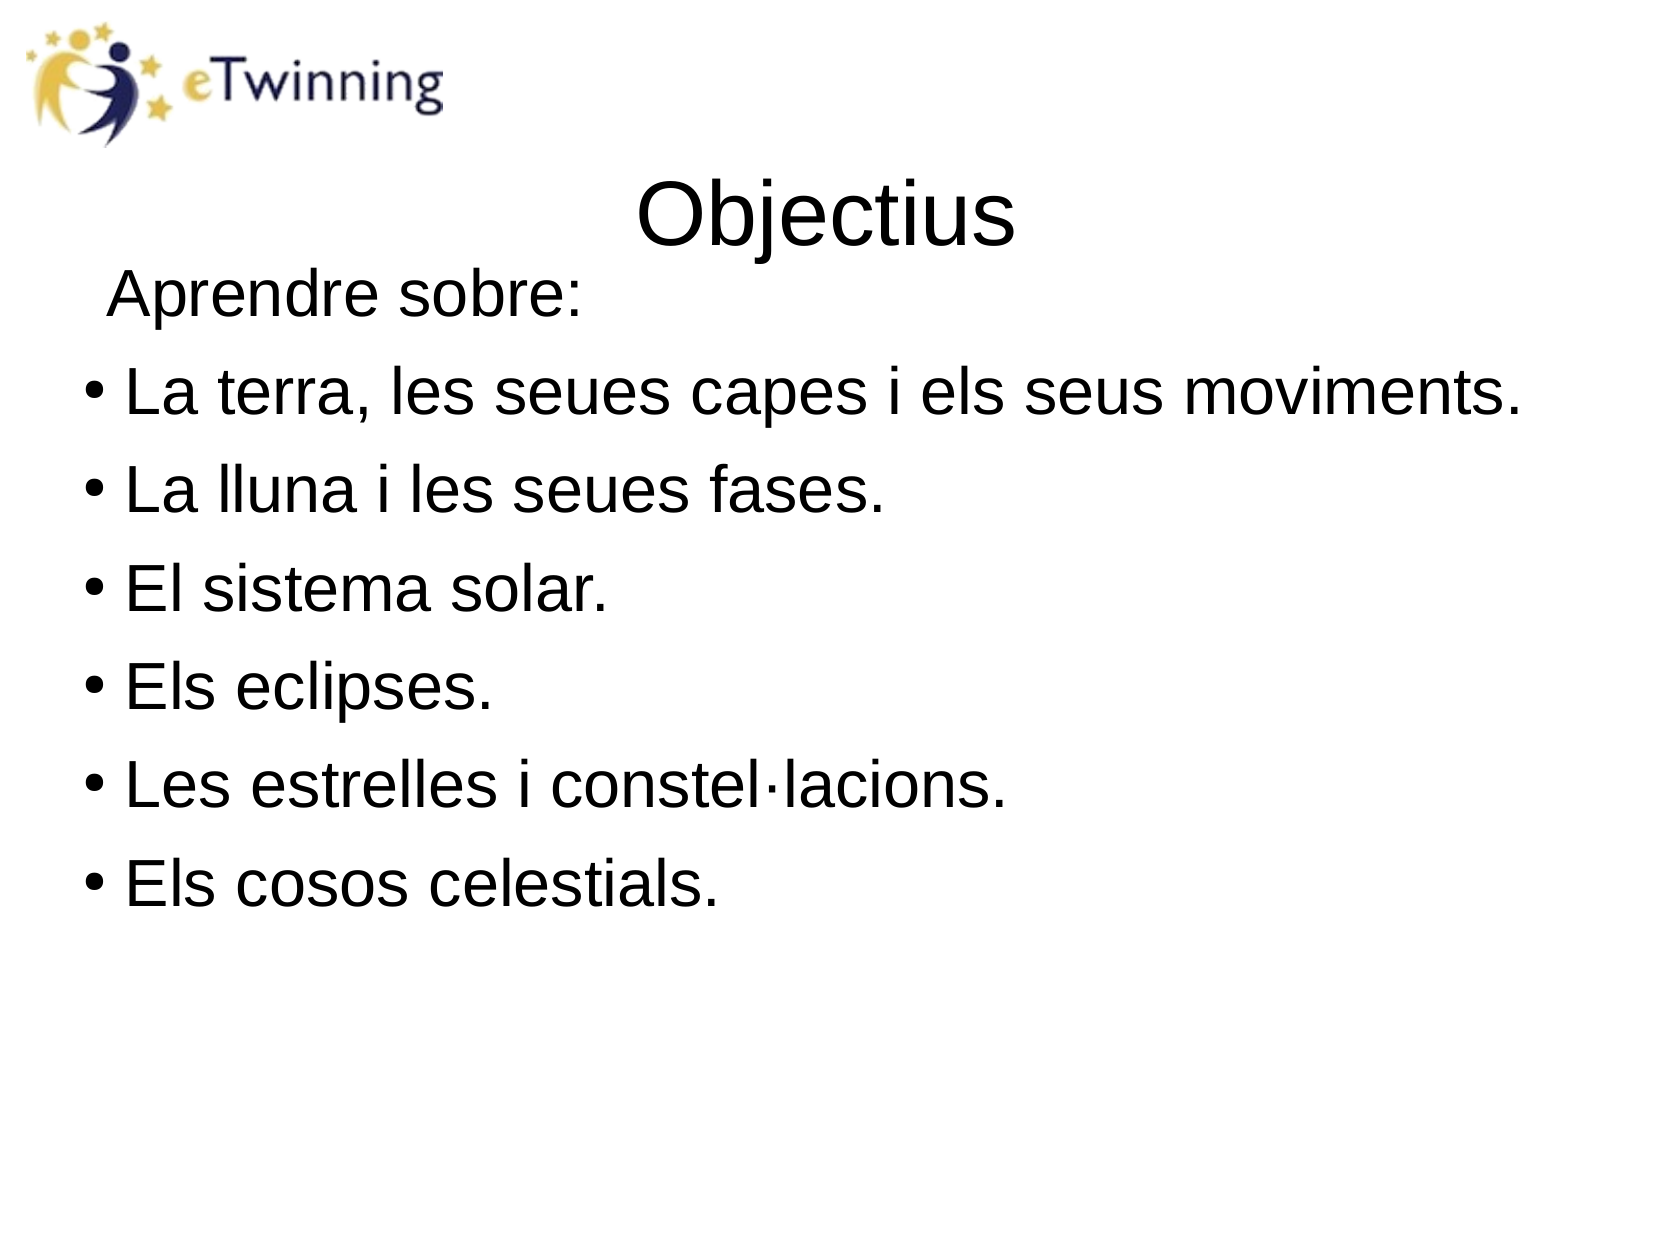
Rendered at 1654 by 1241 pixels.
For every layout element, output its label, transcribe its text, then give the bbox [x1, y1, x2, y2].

subtitle Aprendre sobre: La terra, les seues capes i els seus moviments. La lluna i les seues fases. El sistema solar. Els eclipses. Les estrelles i constel·lacions. Els cosos celestials. [82, 255, 1571, 921]
picture [26, 20, 443, 148]
title Objectius [82, 129, 1571, 255]
